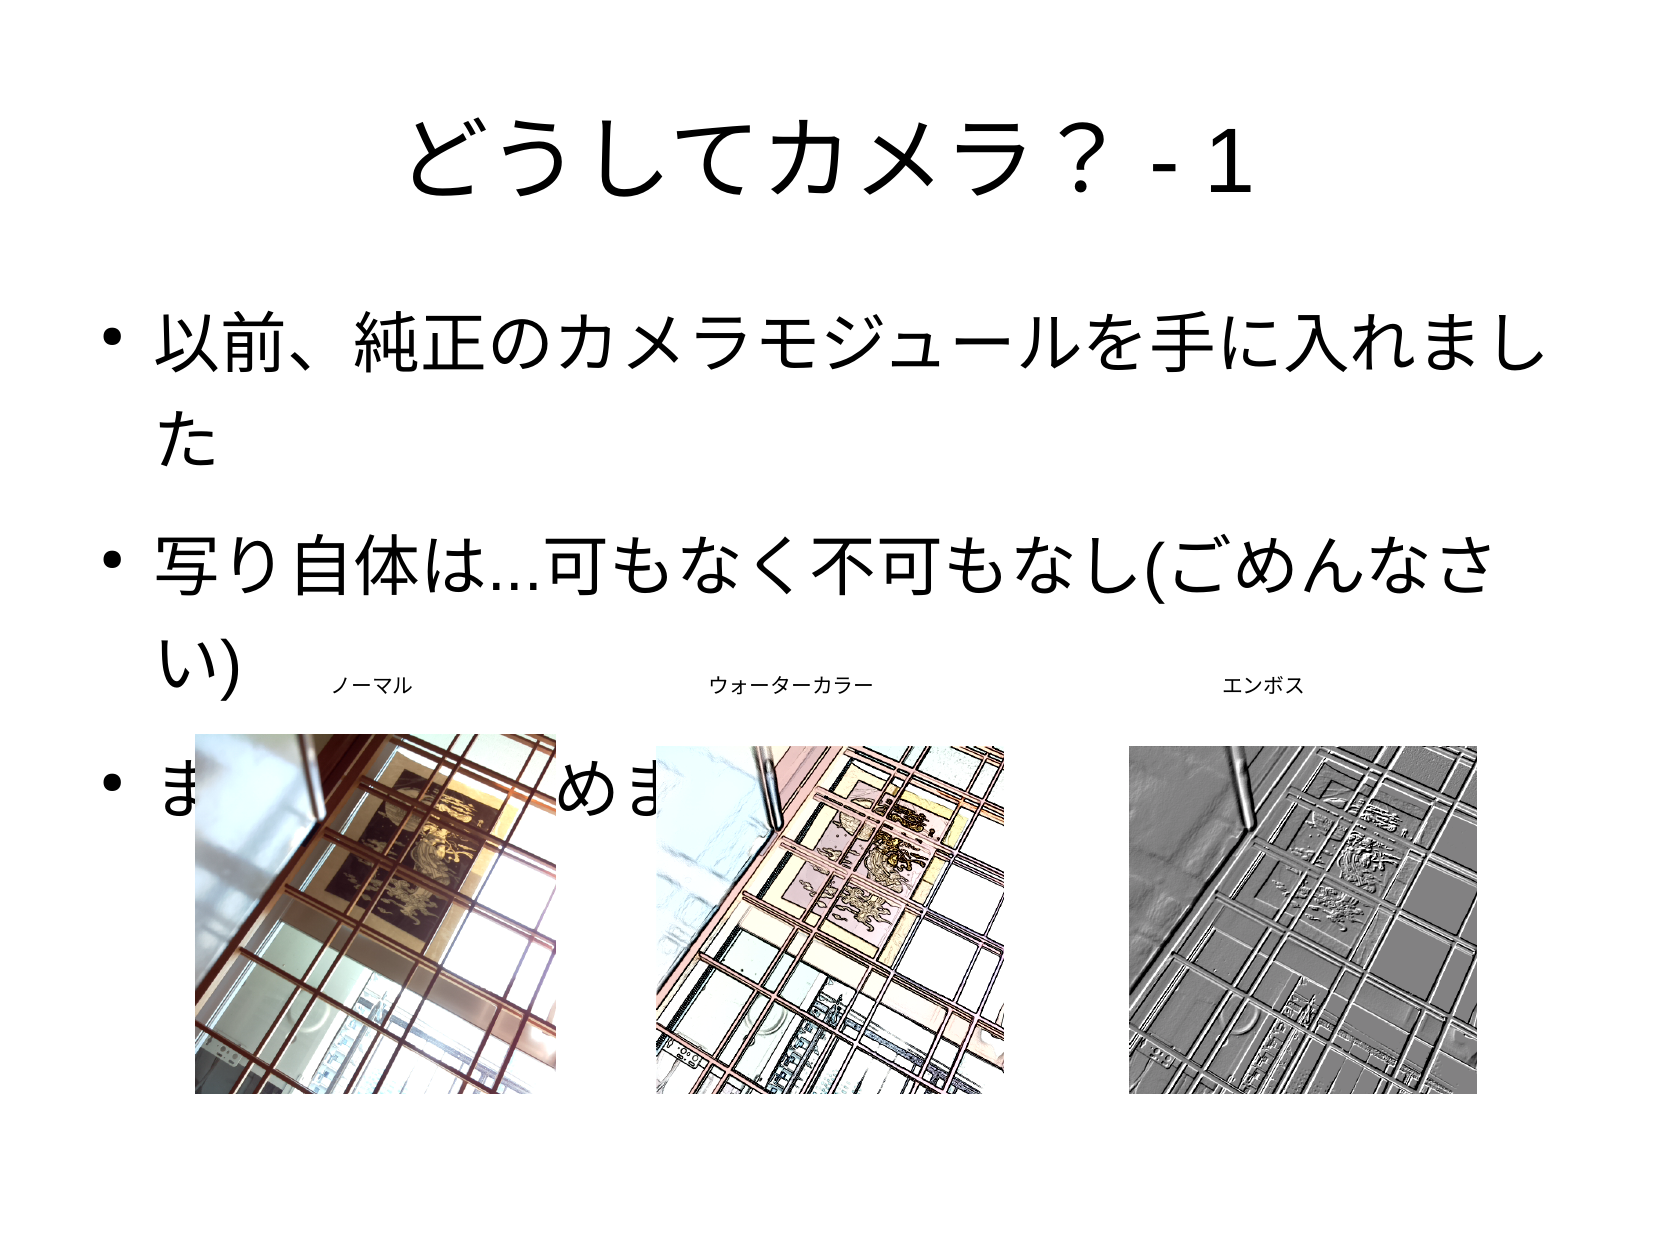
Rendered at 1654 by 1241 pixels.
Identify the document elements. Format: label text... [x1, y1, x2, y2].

picture [656, 746, 1004, 1094]
text_box エンボス [1187, 661, 1341, 709]
list 以前、純正のカメラモジュールを手に入れました 写り自体は...可もなく不可もなし(ごめんなさい) まあ色々楽しめます [82, 290, 1571, 1010]
title どうしてカメラ？ - 1 [82, 49, 1571, 257]
picture [1129, 746, 1477, 1094]
picture [195, 734, 556, 1094]
text_box ウォーターカラー [714, 661, 869, 709]
text_box ノーマル [295, 661, 449, 709]
